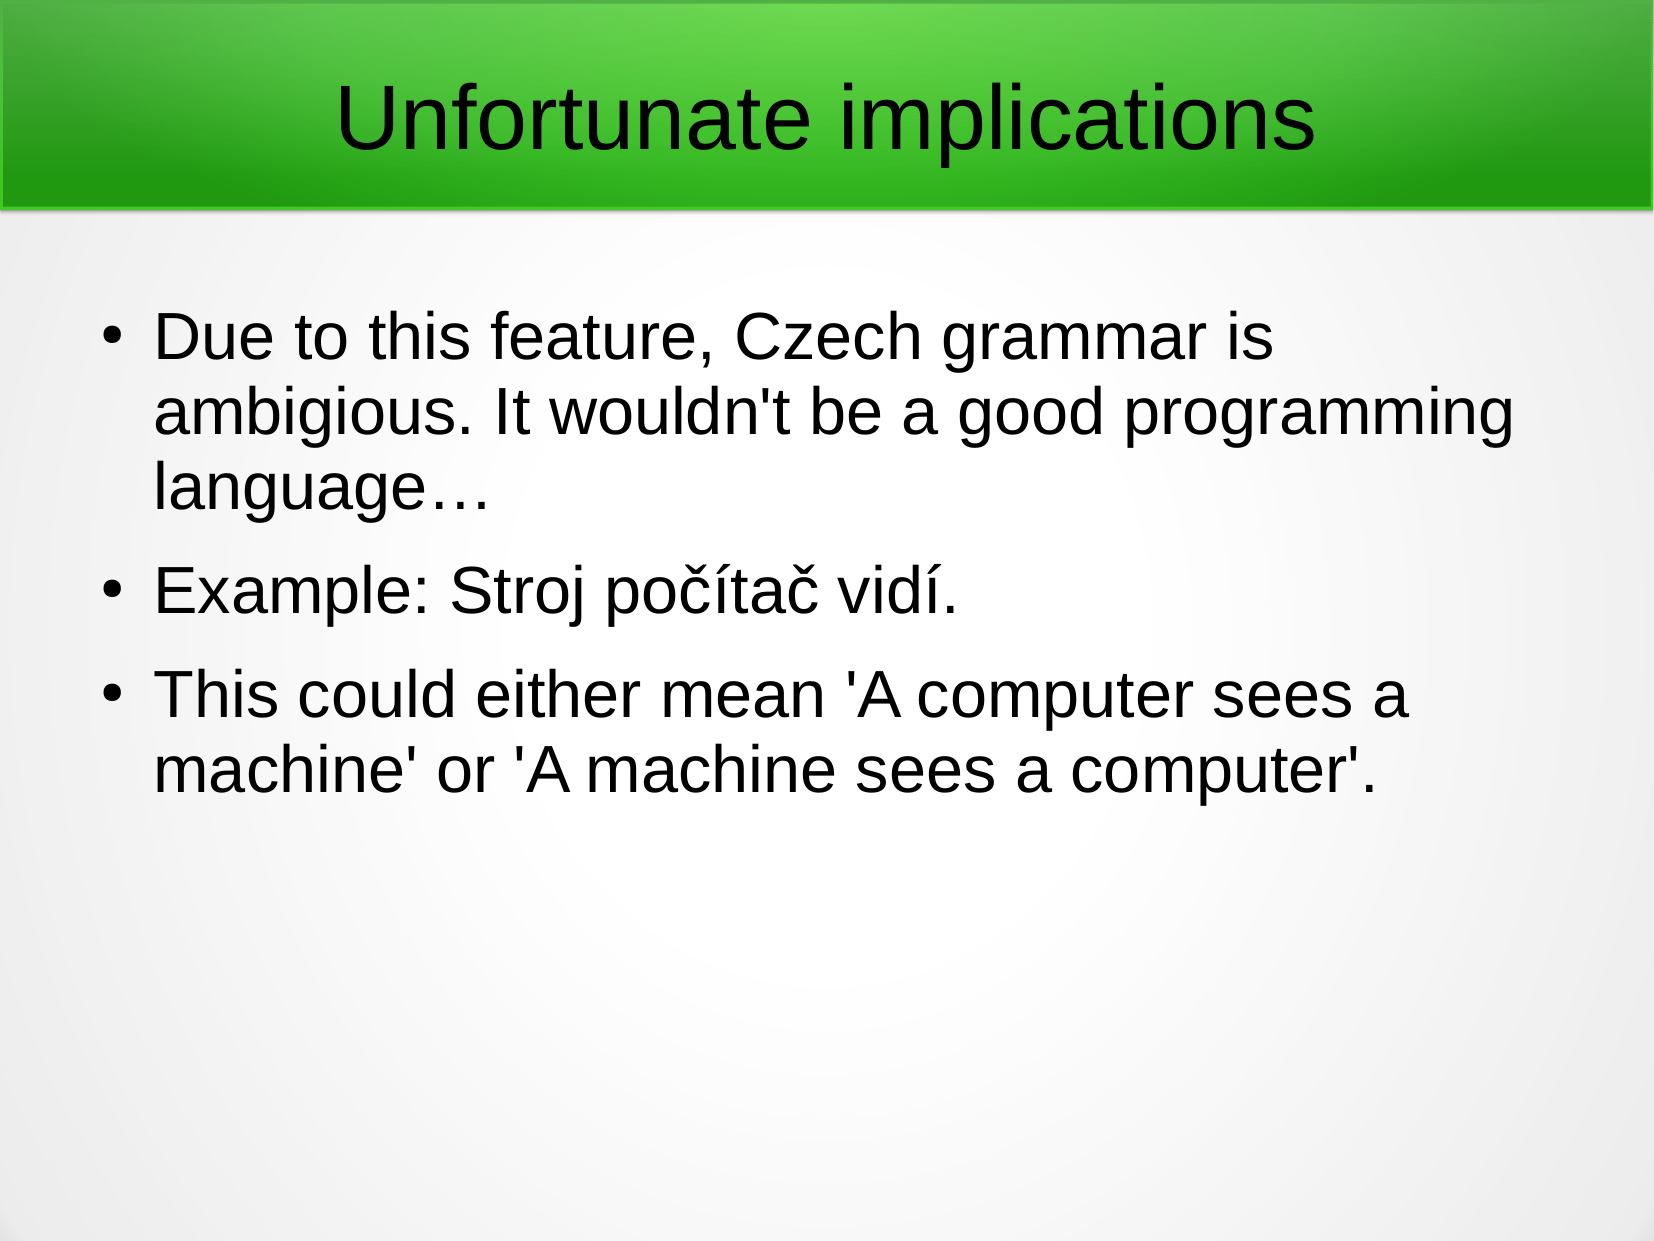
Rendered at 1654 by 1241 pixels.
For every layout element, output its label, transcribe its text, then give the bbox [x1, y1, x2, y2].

list Due to this feature, Czech grammar is ambigious. It wouldn't be a good programming language… Example: Stroj počítač vidí. This could either mean 'A computer sees a machine' or 'A machine sees a computer'. [82, 299, 1571, 1019]
title Unfortunate implications [82, 47, 1571, 189]
